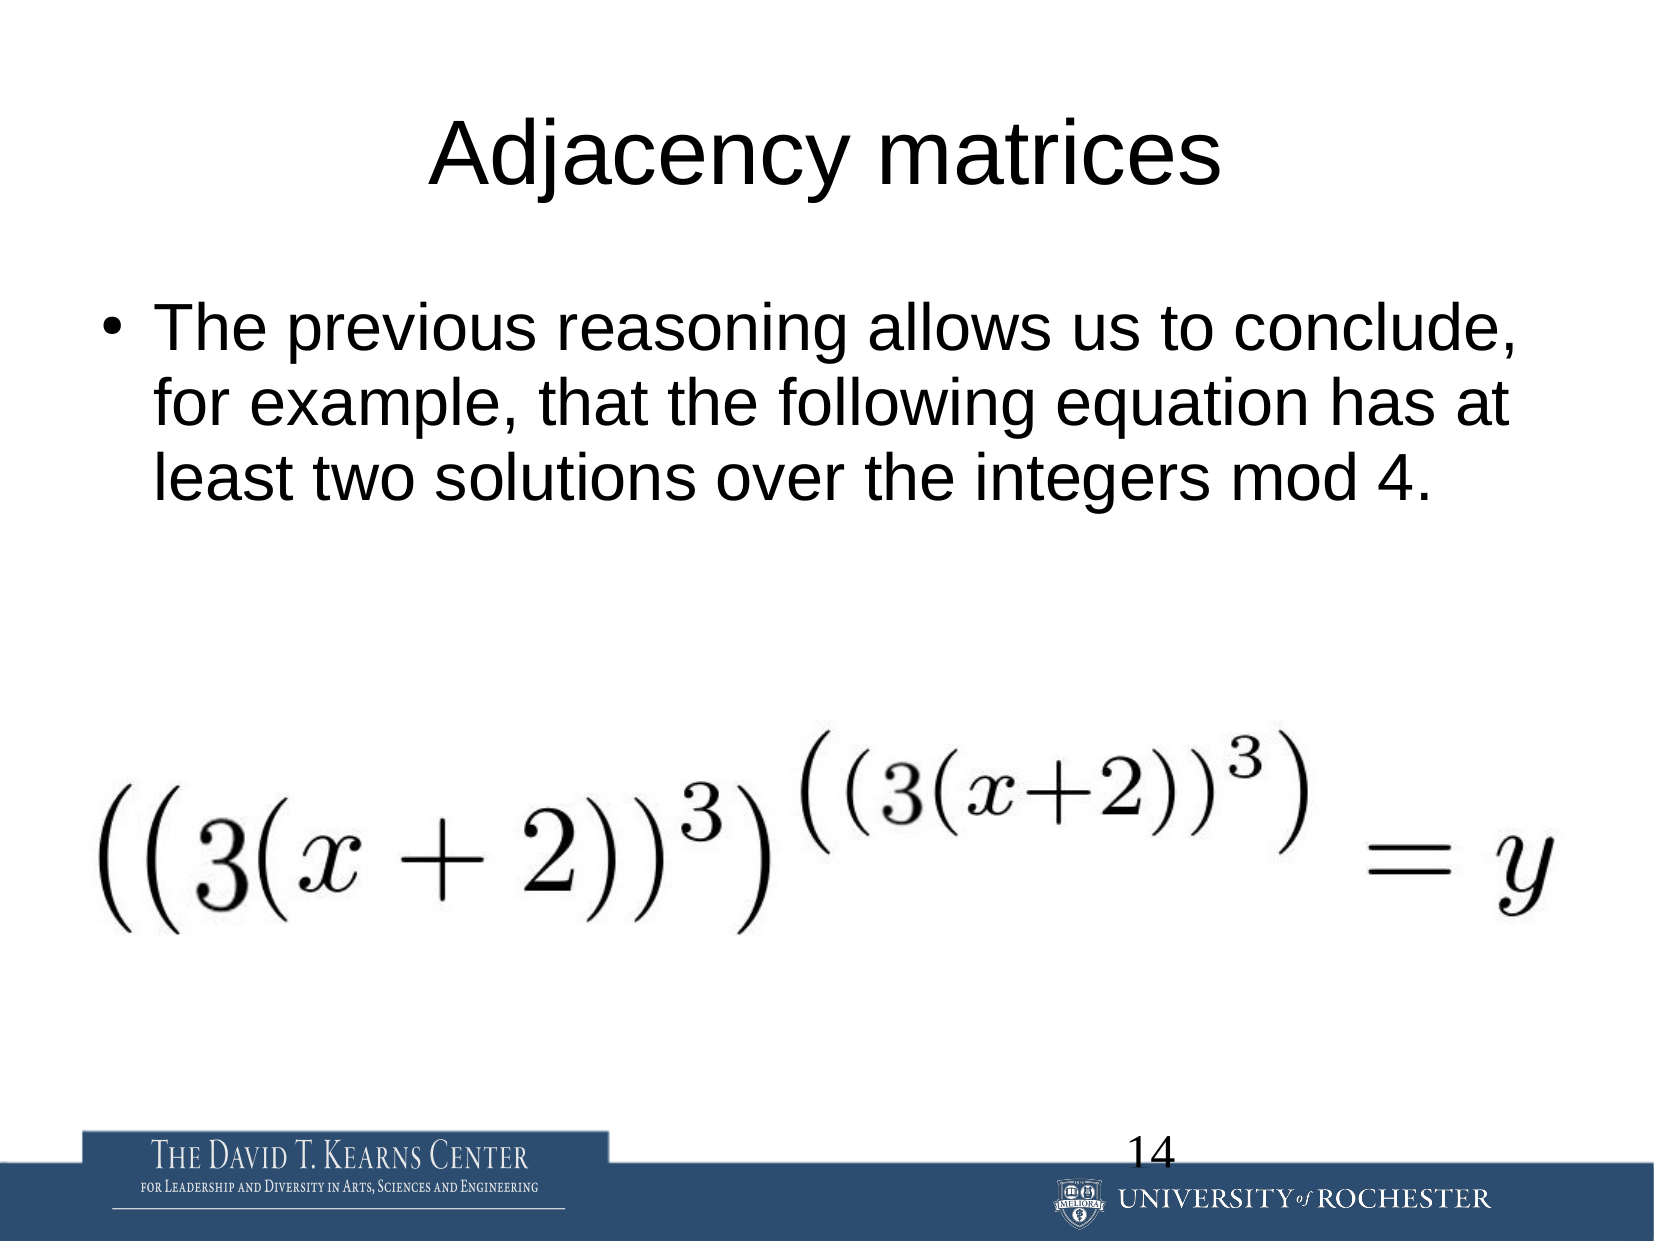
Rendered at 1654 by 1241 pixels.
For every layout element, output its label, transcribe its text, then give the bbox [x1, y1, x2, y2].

picture [0, 0, 1654, 1241]
picture [1154, 1142, 1166, 1158]
picture [1053, 1178, 1492, 1230]
title Adjacency matrices [82, 49, 1571, 257]
list The previous reasoning allows us to conclude, for example, that the following equation has at least two solutions over the integers mod 4. [82, 290, 1571, 634]
